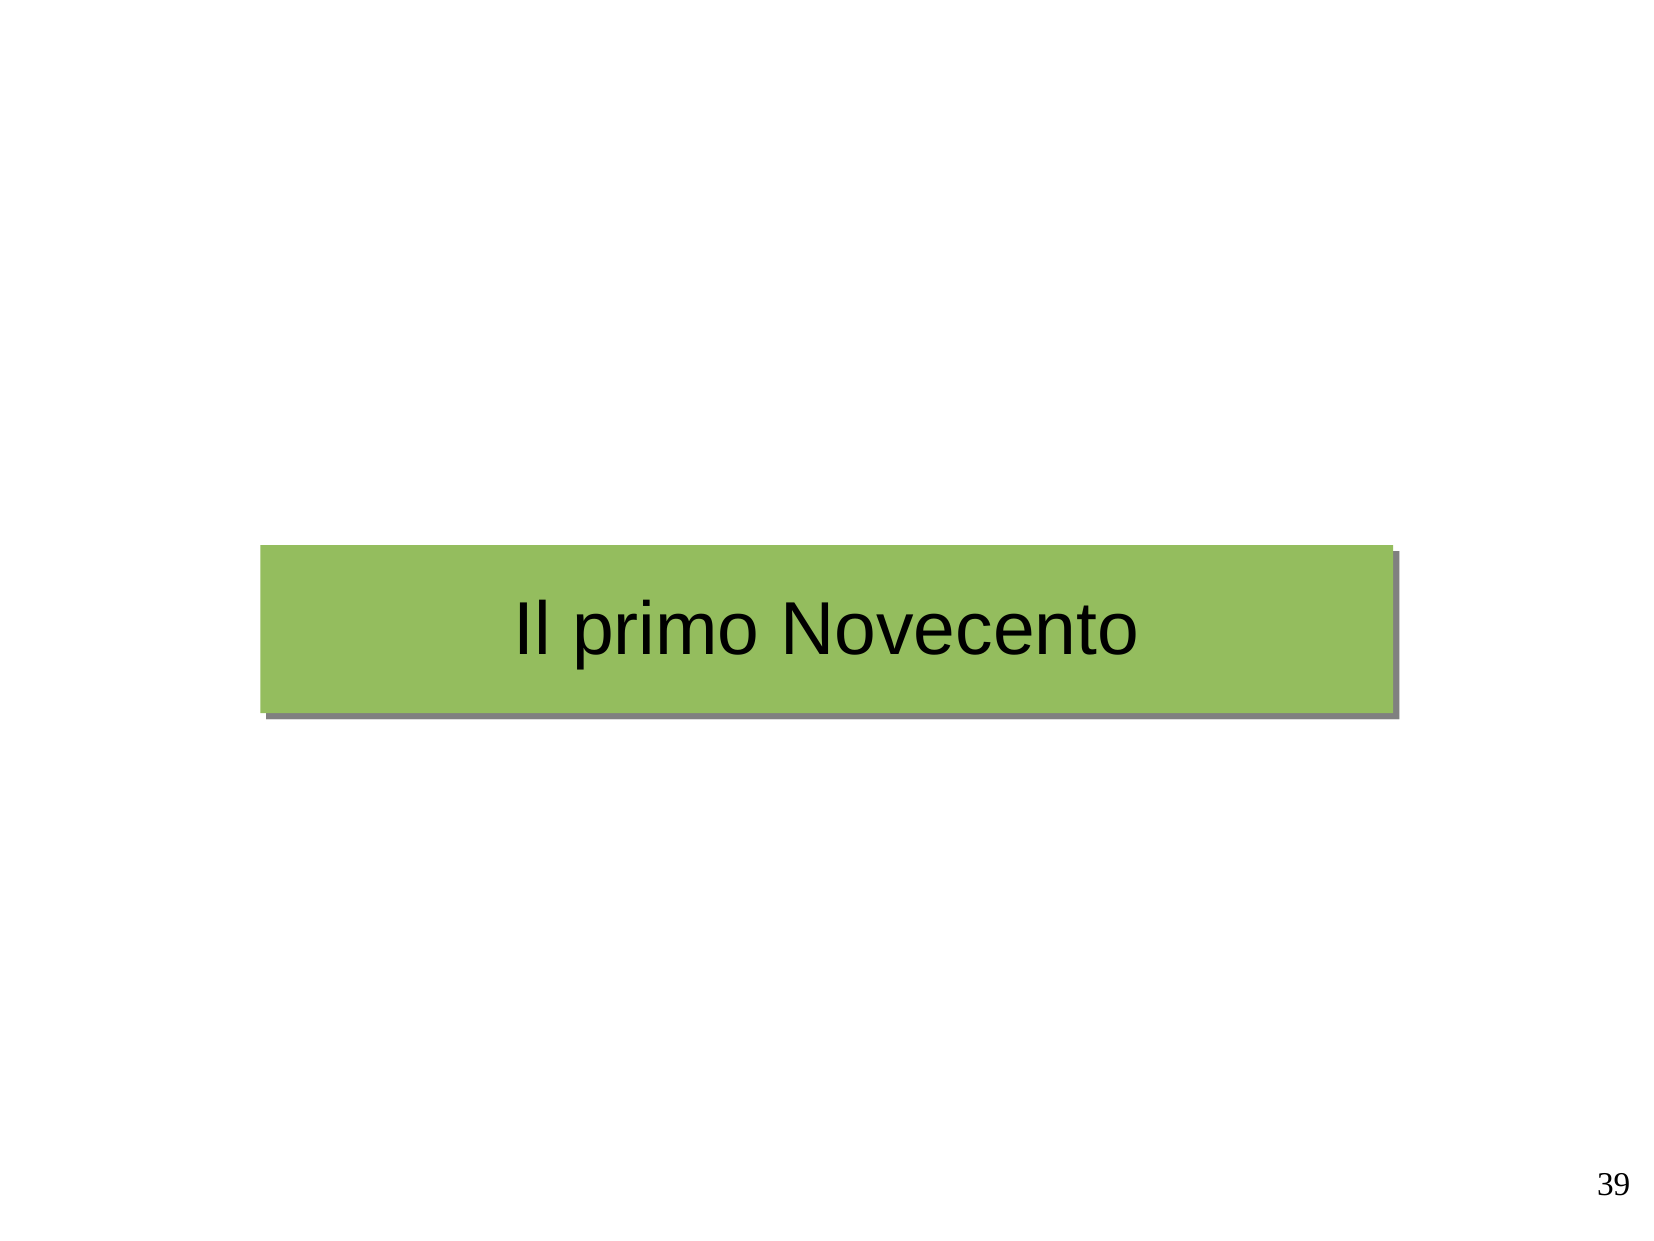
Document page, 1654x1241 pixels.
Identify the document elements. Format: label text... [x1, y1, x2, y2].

text_box Il primo Novecento [260, 545, 1394, 714]
